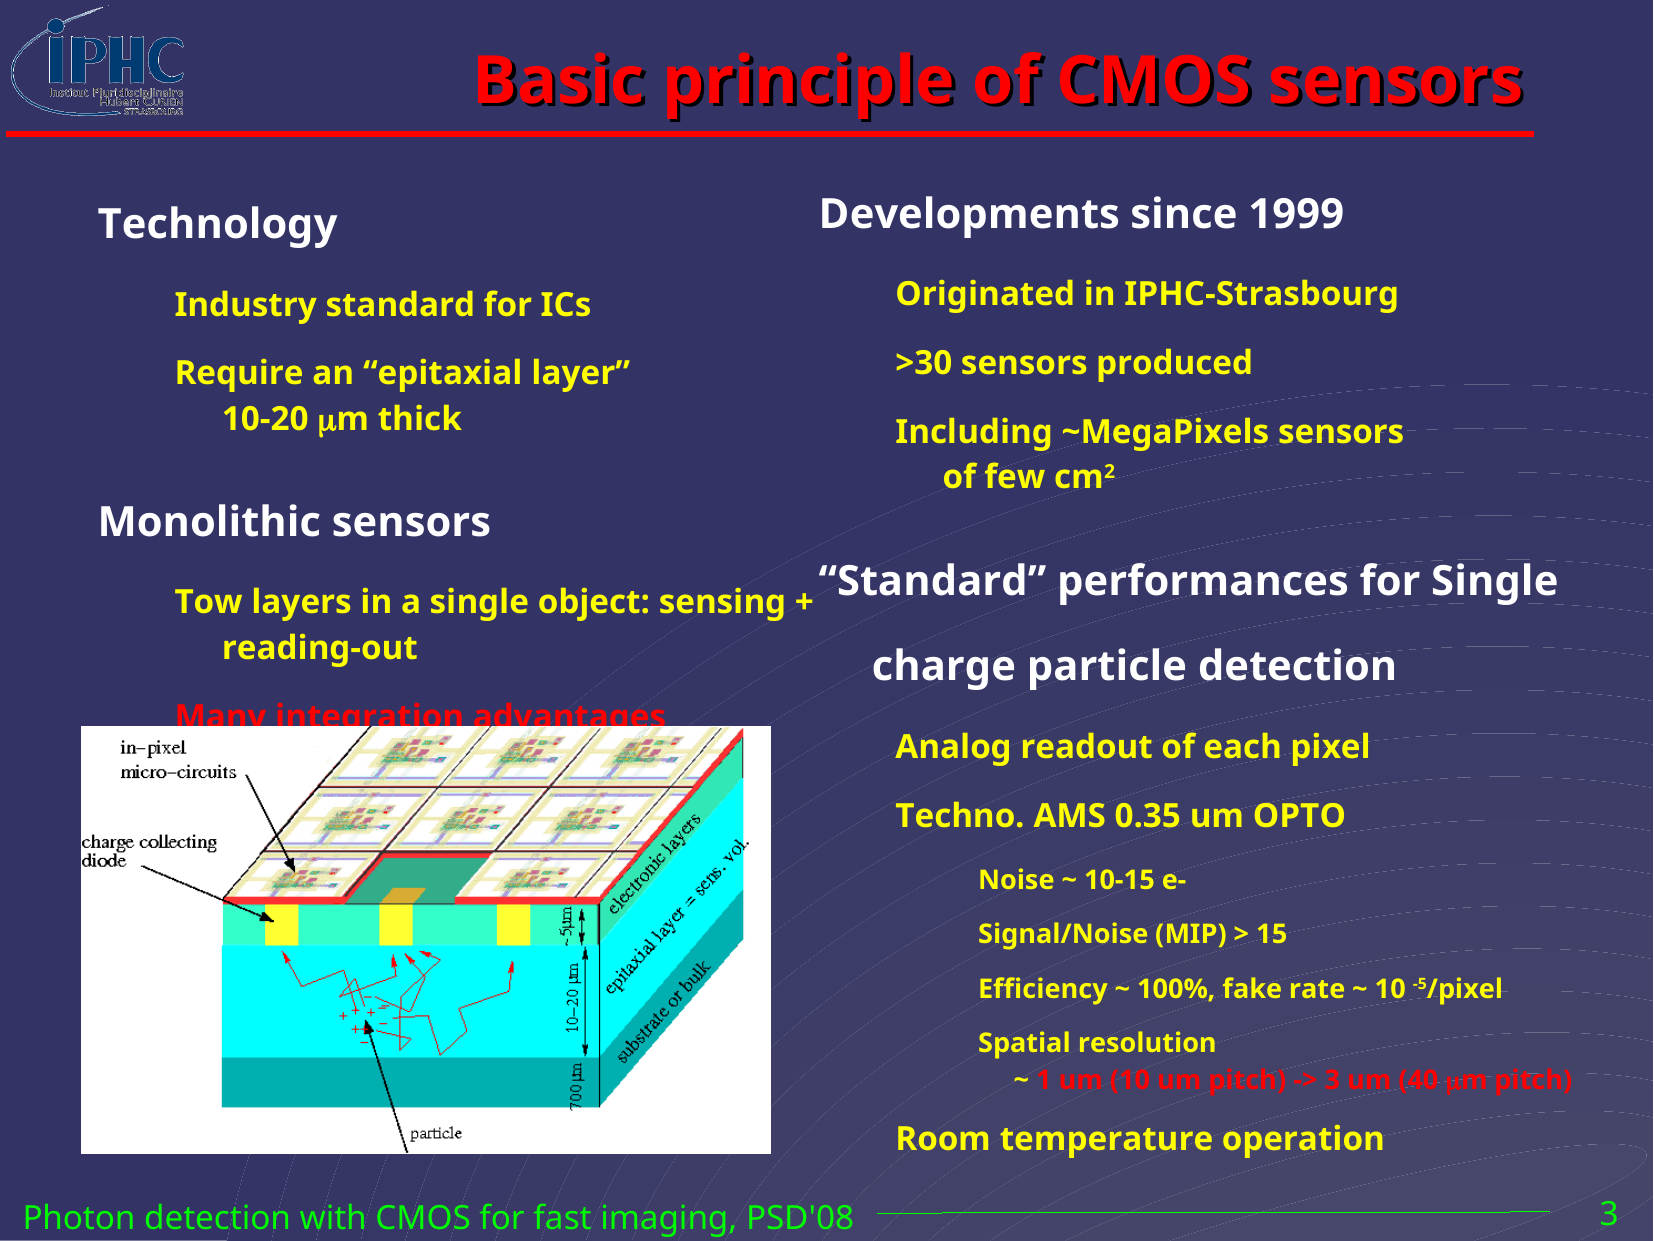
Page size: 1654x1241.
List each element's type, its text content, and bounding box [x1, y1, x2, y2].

picture [81, 726, 771, 1154]
title Basic principle of CMOS sensors [168, 31, 1525, 123]
list Developments since 1999 Originated in IPHC-Strasbourg >30 sensors produced Including ~MegaPixels sensors of few cm2 “Standard” performances for Single charge particle detection Analog readout of each pixel Techno. AMS 0.35 um OPTO Noise ~ 10-15 e- Signal/Noise (MIP) > 15 Efficiency ~ 100%, fake rate ~ 10 -5/pixel Spatial resolution ~ 1 um (10 um pitch) -> 3 um (40 mm pitch) Room temperature operation [800, 155, 1653, 1032]
list Technology Industry standard for ICs Require an “epitaxial layer” 10-20 mm thick Monolithic sensors Tow layers in a single object: sensing + reading-out Many integration advantages [80, 165, 829, 1181]
picture [10, 5, 184, 116]
